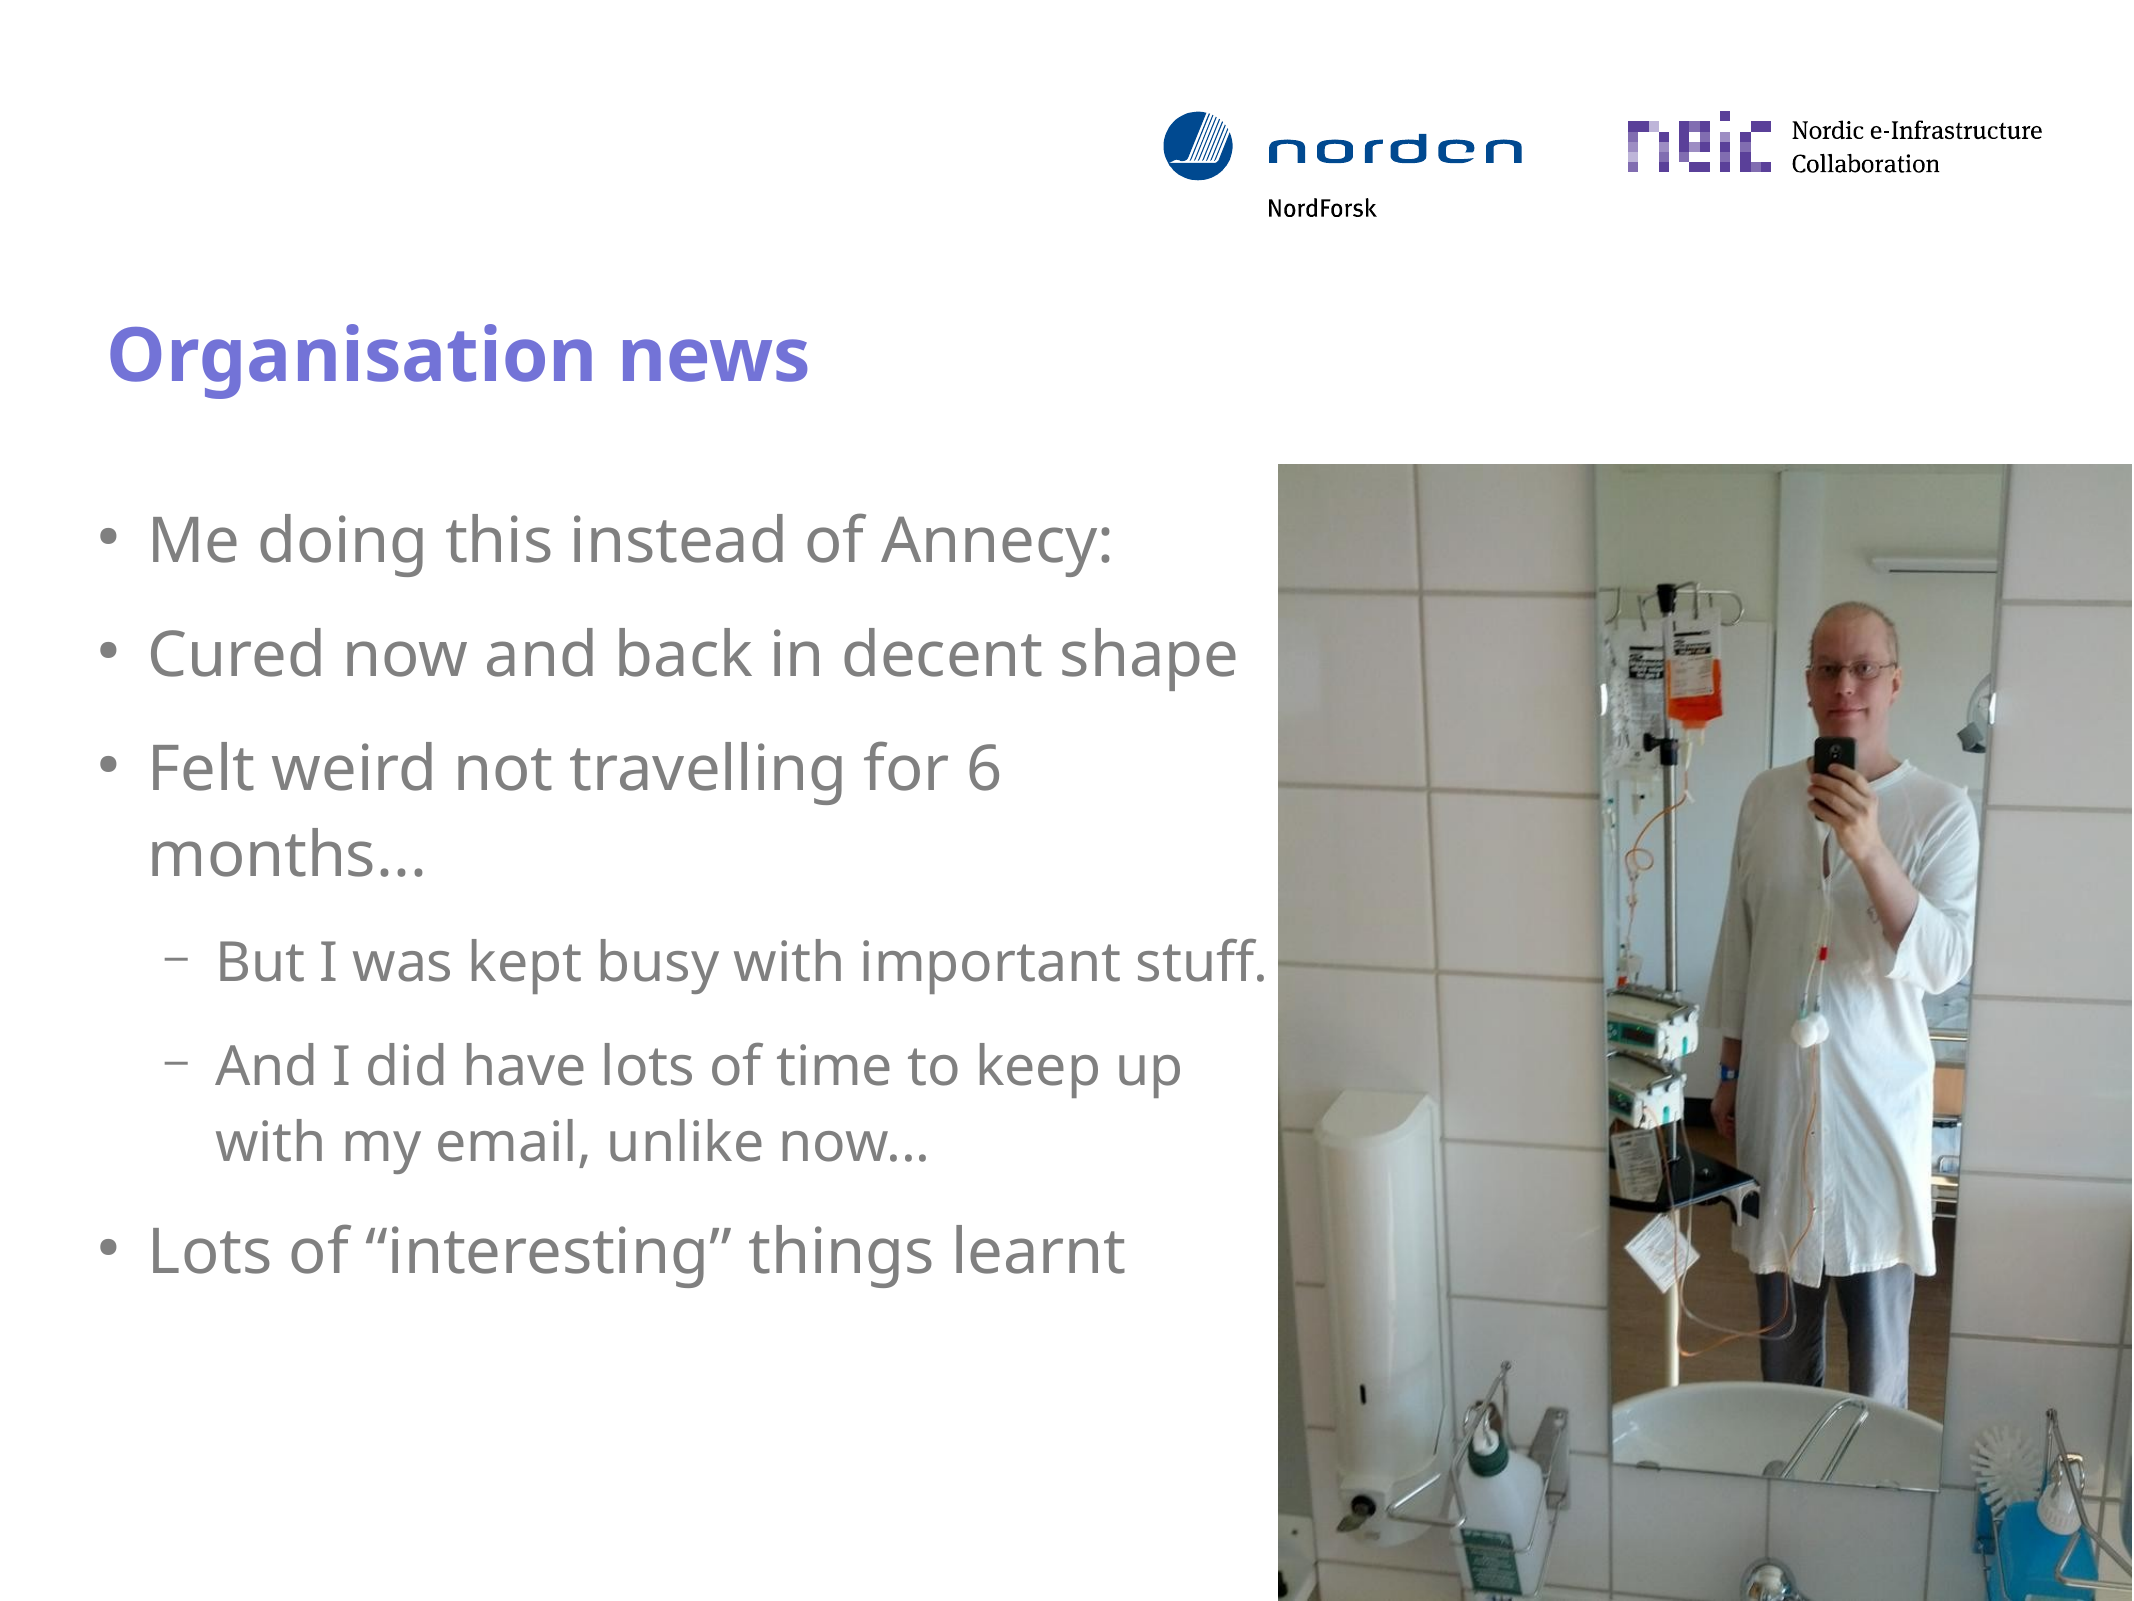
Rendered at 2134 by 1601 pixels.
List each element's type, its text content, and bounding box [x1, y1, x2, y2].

list Me doing this instead of Annecy: Cured now and back in decent shape Felt weird not travelling for 6 months... But I was kept busy with important stuff. And I did have lots of time to keep up with my email, unlike now... Lots of “interesting” things learnt [80, 495, 1278, 1424]
title Organisation news [106, 262, 2027, 444]
picture [1278, 464, 2132, 1601]
